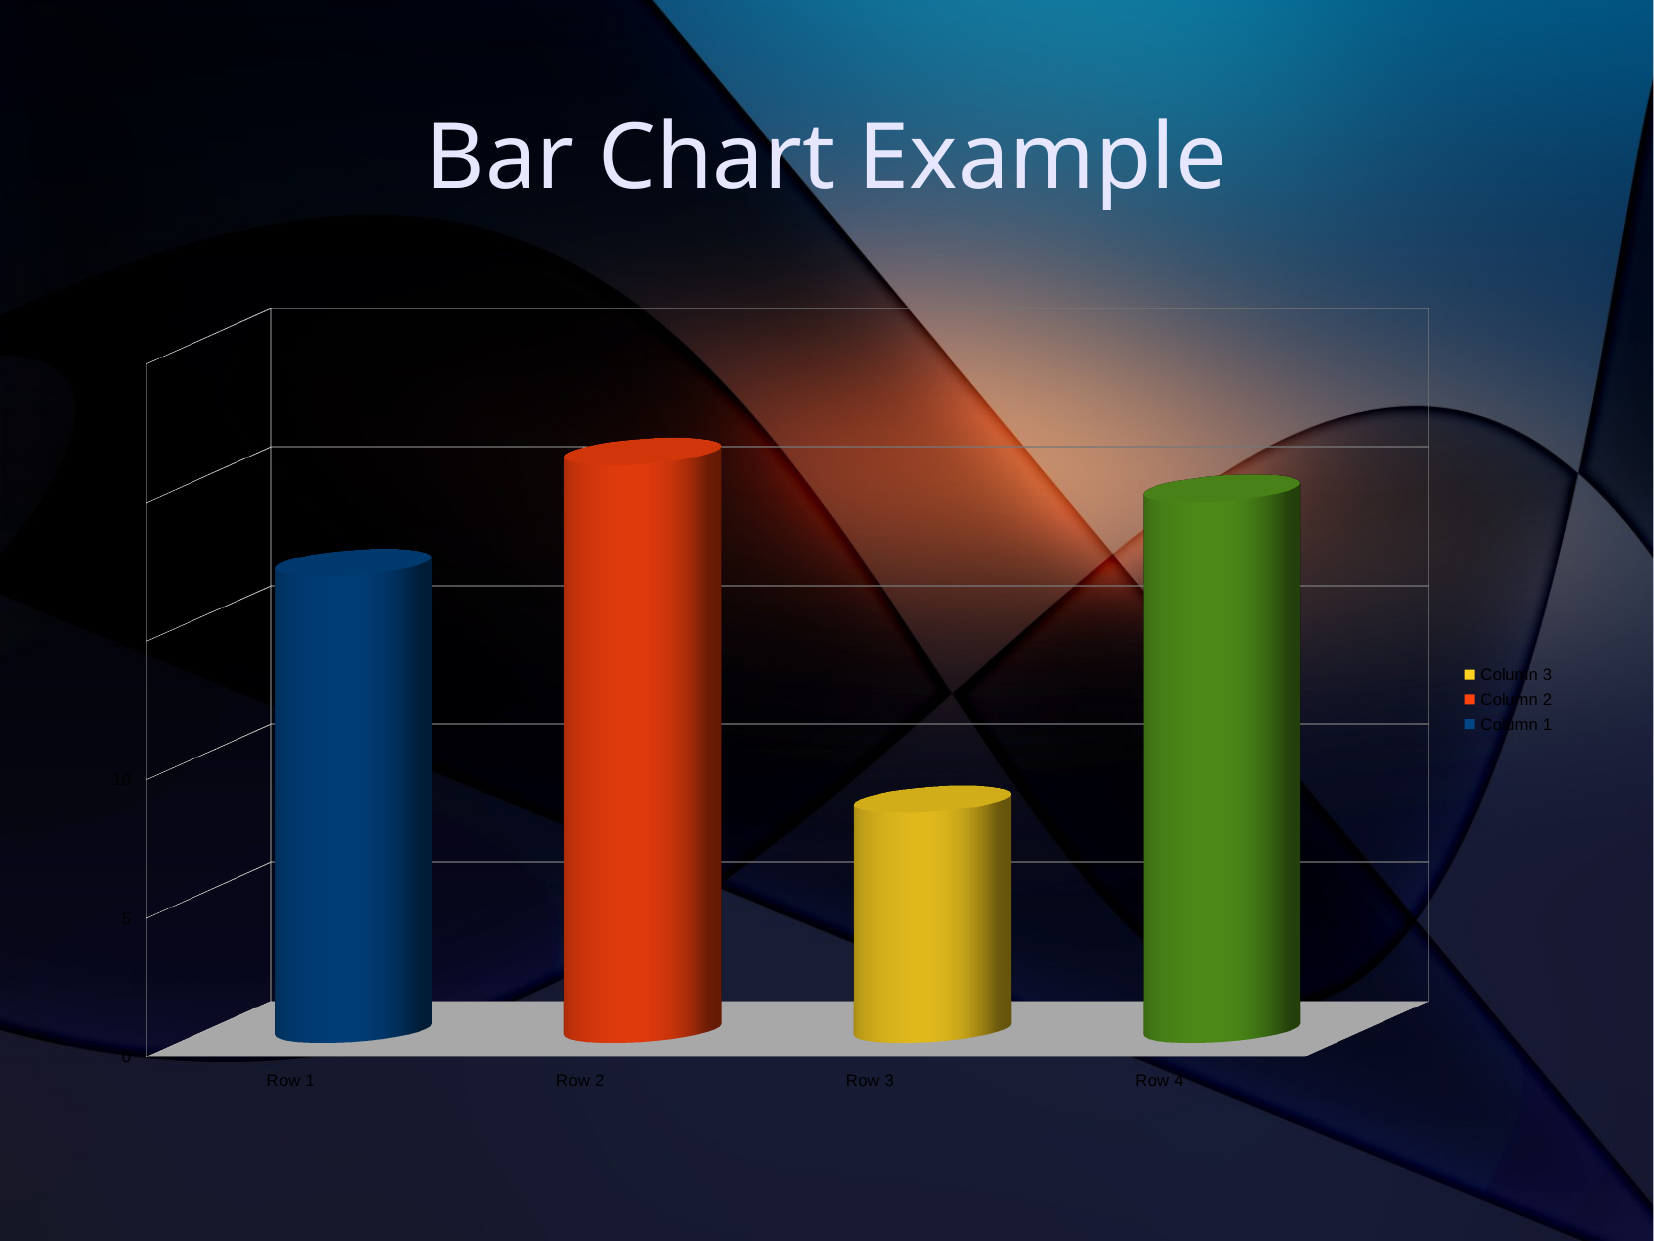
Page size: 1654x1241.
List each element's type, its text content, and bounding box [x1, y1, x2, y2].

title Bar Chart Example [82, 49, 1571, 257]
picture [1275, 40, 1282, 49]
chart [82, 290, 1571, 1109]
picture [0, 0, 1654, 1241]
